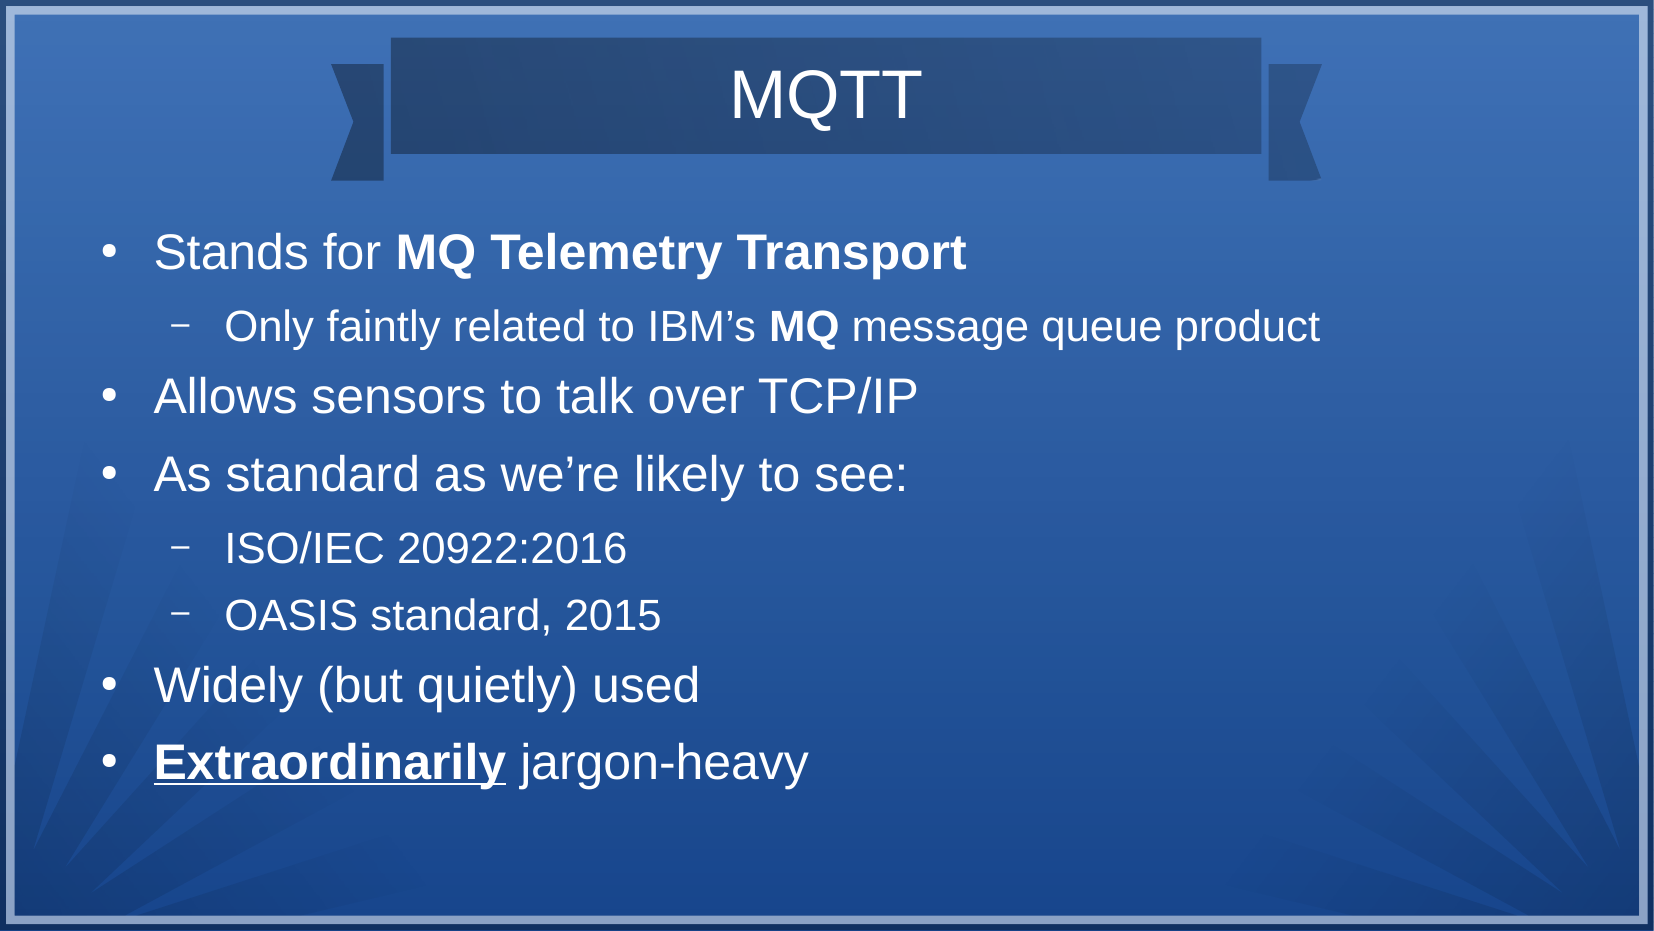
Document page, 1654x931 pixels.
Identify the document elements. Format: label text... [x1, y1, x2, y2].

list Stands for MQ Telemetry Transport Only faintly related to IBM’s MQ message queue product Allows sensors to talk over TCP/IP As standard as we’re likely to see: ISO/IEC 20922:2016 OASIS standard, 2015 Widely (but quietly) used Extraordinarily jargon-heavy [82, 224, 1571, 848]
title MQTT [389, 35, 1264, 154]
